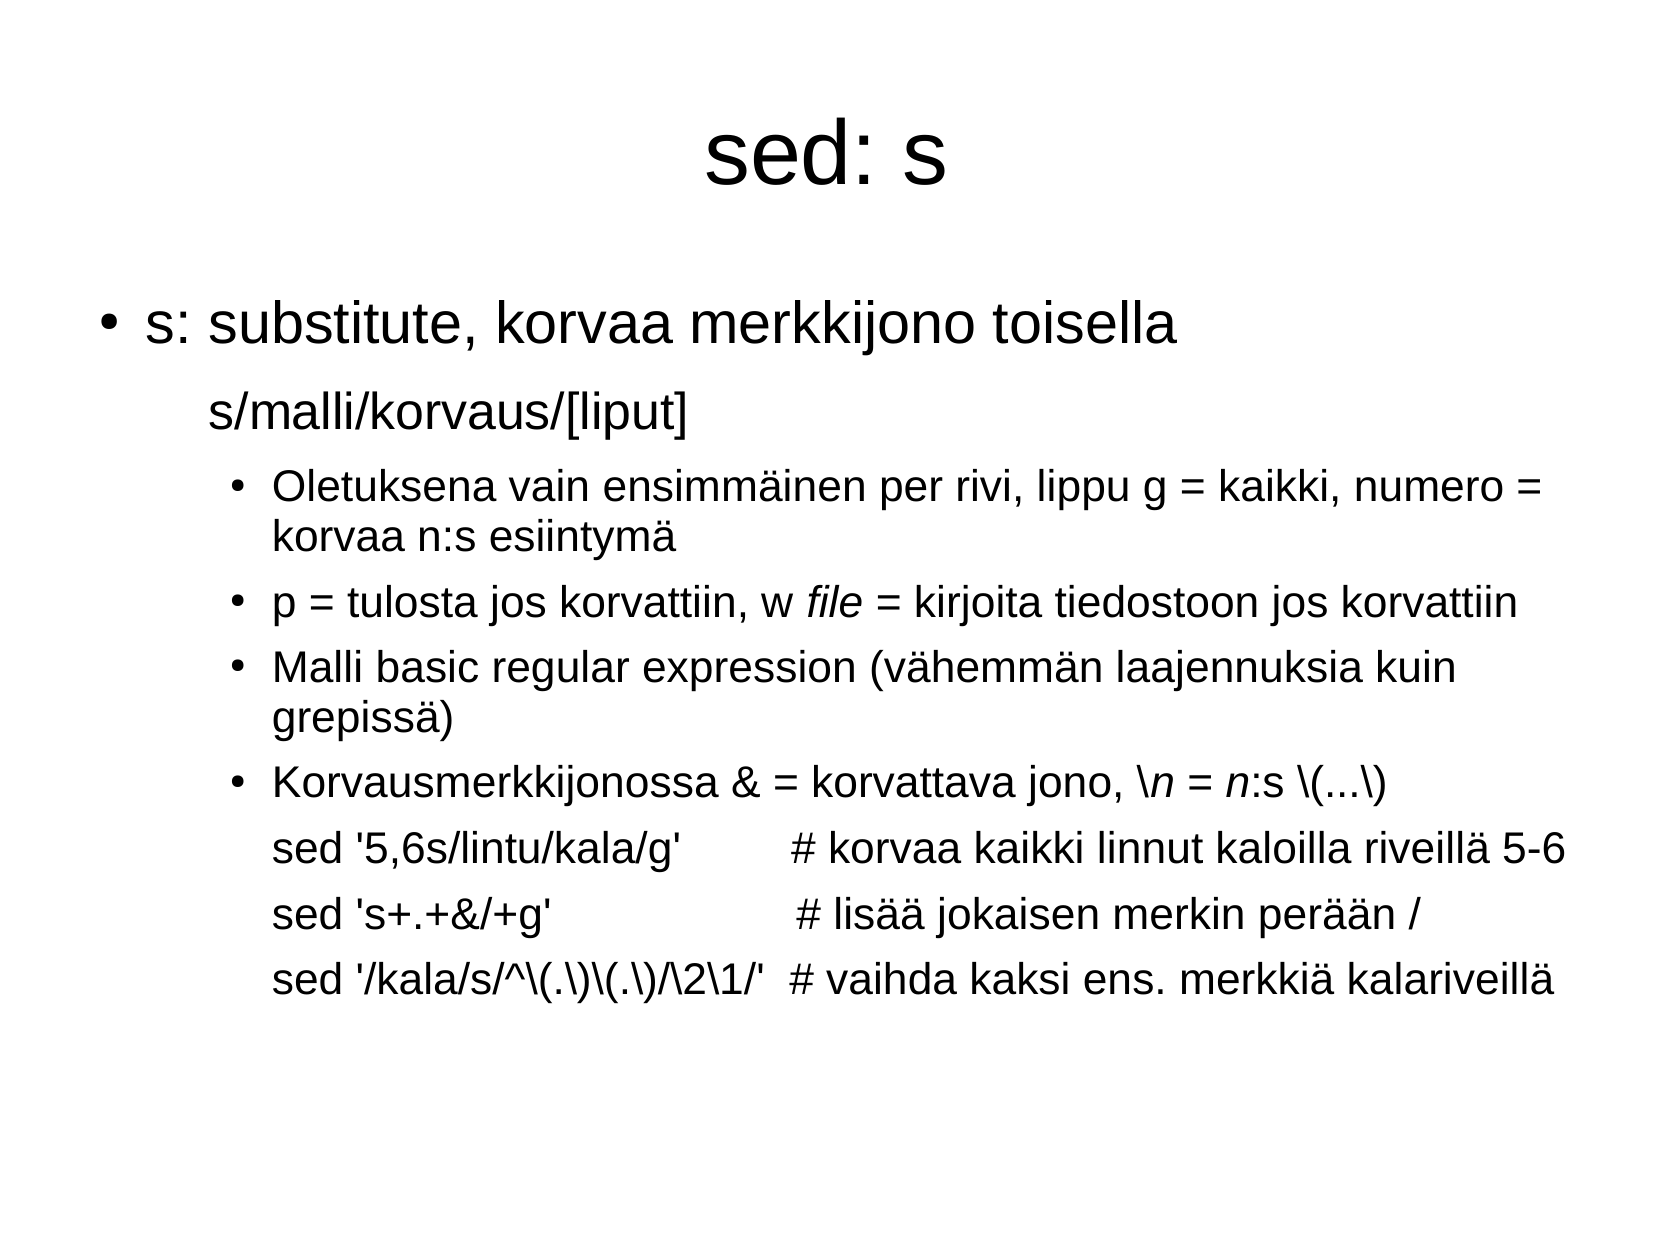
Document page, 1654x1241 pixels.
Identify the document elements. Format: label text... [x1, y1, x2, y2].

list s: substitute, korvaa merkkijono toisella s/malli/korvaus/[liput] Oletuksena vain ensimmäinen per rivi, lippu g = kaikki, numero = korvaa n:s esiintymä p = tulosta jos korvattiin, w file = kirjoita tiedostoon jos korvattiin Malli basic regular expression (vähemmän laajennuksia kuin grepissä) Korvausmerkkijonossa & = korvattava jono, \n = n:s \(...\) sed '5,6s/lintu/kala/g' # korvaa kaikki linnut kaloilla riveillä 5-6 sed 's+.+&/+g' # lisää jokaisen merkin perään / sed '/kala/s/^\(.\)\(.\)/\2\1/' # vaihda kaksi ens. merkkiä kalariveillä [82, 290, 1571, 1010]
title sed: s [82, 49, 1571, 257]
